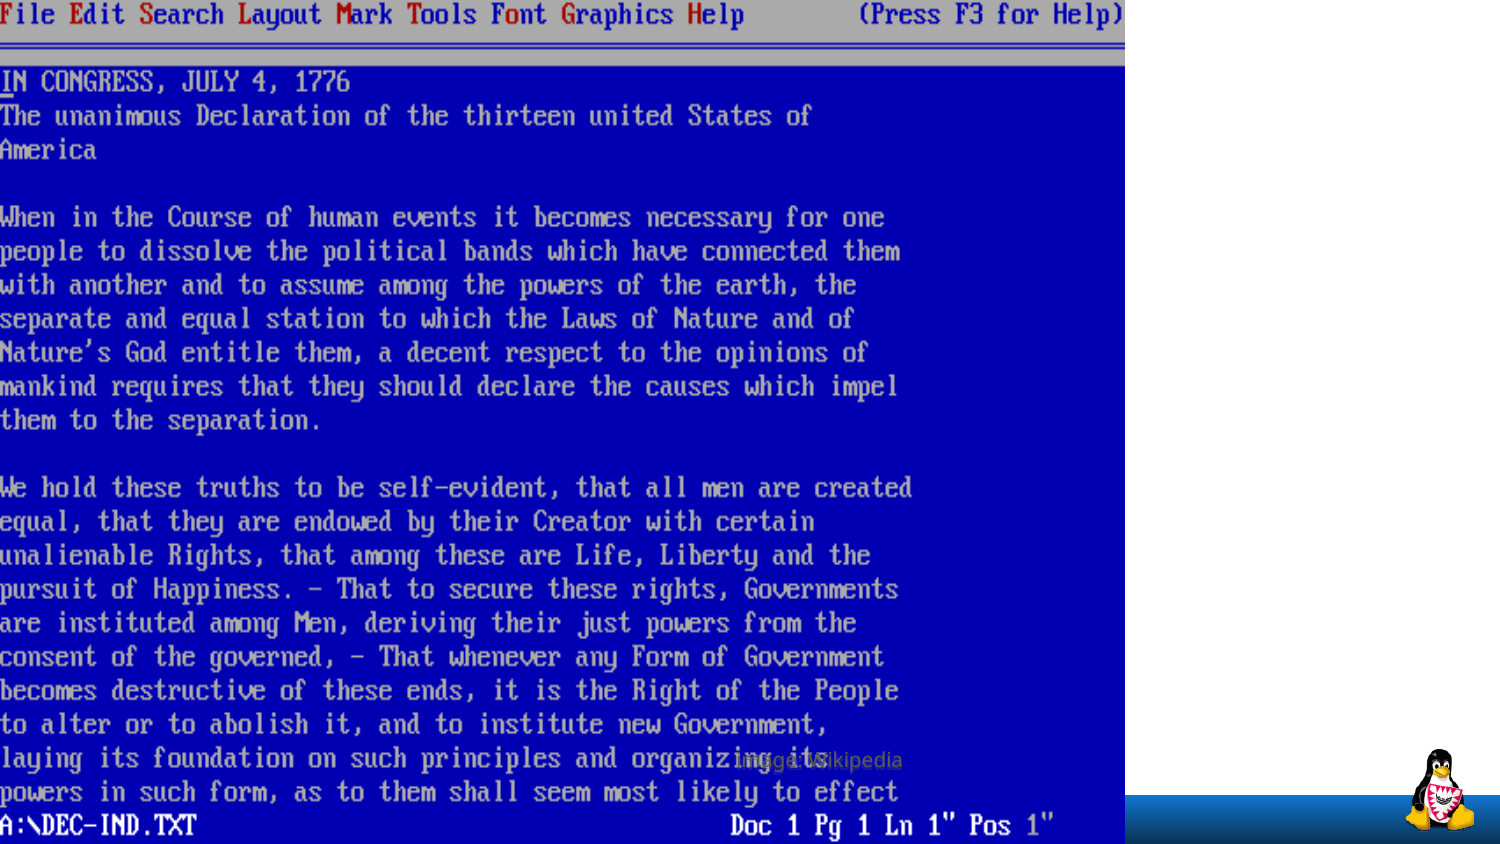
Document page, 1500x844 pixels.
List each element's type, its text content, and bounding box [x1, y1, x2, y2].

picture [0, 0, 1125, 844]
picture [1399, 787, 1480, 830]
list image: Wikipedia [721, 637, 1480, 787]
